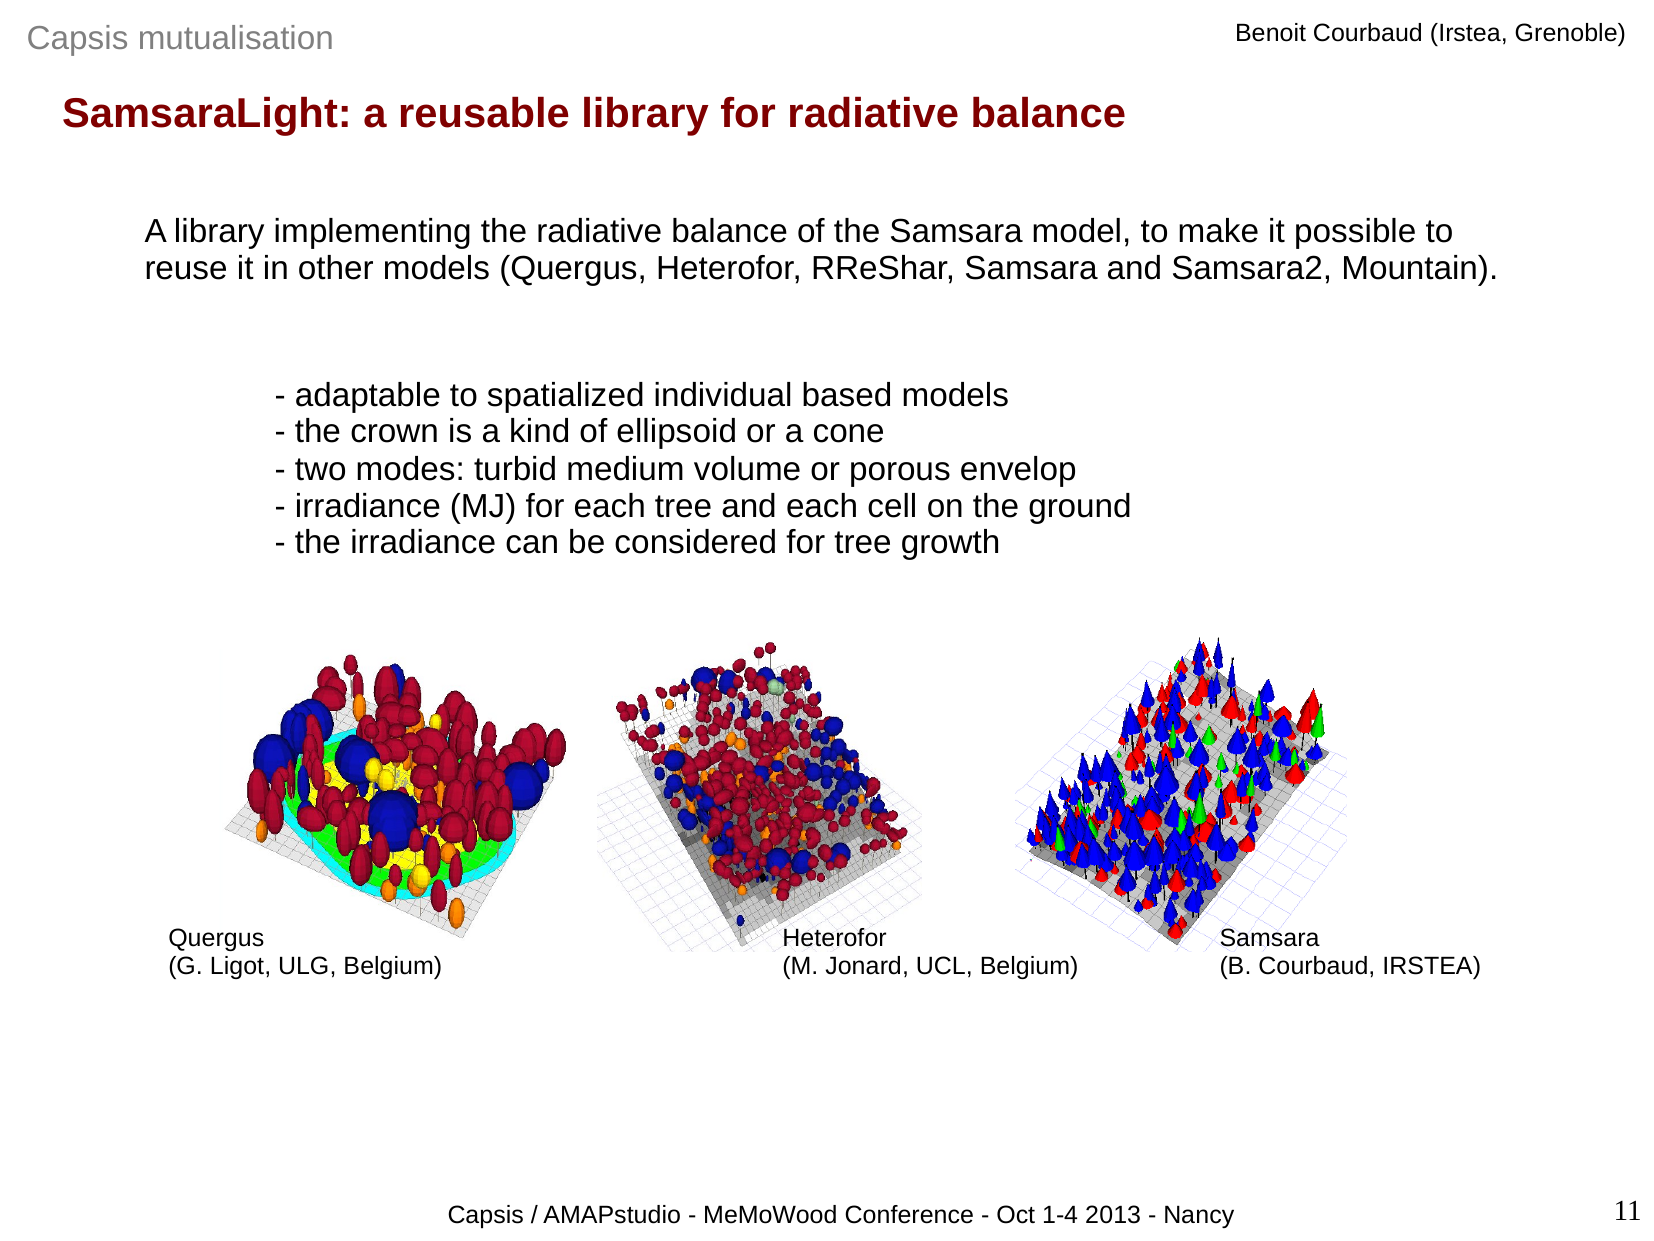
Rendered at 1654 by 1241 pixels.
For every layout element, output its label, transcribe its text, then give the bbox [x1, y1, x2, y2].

text_box Heterofor (M. Jonard, UCL, Belgium) [767, 916, 1134, 988]
text_box Capsis / AMAPstudio - MeMoWood Conference - Oct 1-4 2013 - Nancy [307, 1192, 1377, 1236]
text_box Benoit Courbaud (Irstea, Grenoble) [670, 11, 1642, 55]
text_box Quergus (G. Ligot, ULG, Belgium) [153, 916, 461, 988]
picture [1015, 625, 1347, 952]
text_box Capsis mutualisation [11, 11, 426, 64]
text_box SamsaraLight: a reusable library for radiative balance [47, 82, 1418, 144]
picture [219, 649, 567, 941]
text_box Samsara (B. Courbaud, IRSTEA) [1204, 916, 1630, 988]
text_box - adaptable to spatialized individual based models - the crown is a kind of ellipsoid or a cone - two modes: turbid medium volume or porous envelop - irradiance (MJ) for each tree and each cell on the ground - the irradiance can be considered for tree growth [259, 368, 1347, 569]
text_box A library implementing the radiative balance of the Samsara model, to make it possible to reuse it in other models (Quergus, Heterofor, RReShar, Samsara and Samsara2, Mountain). [129, 204, 1548, 294]
picture [597, 635, 922, 952]
